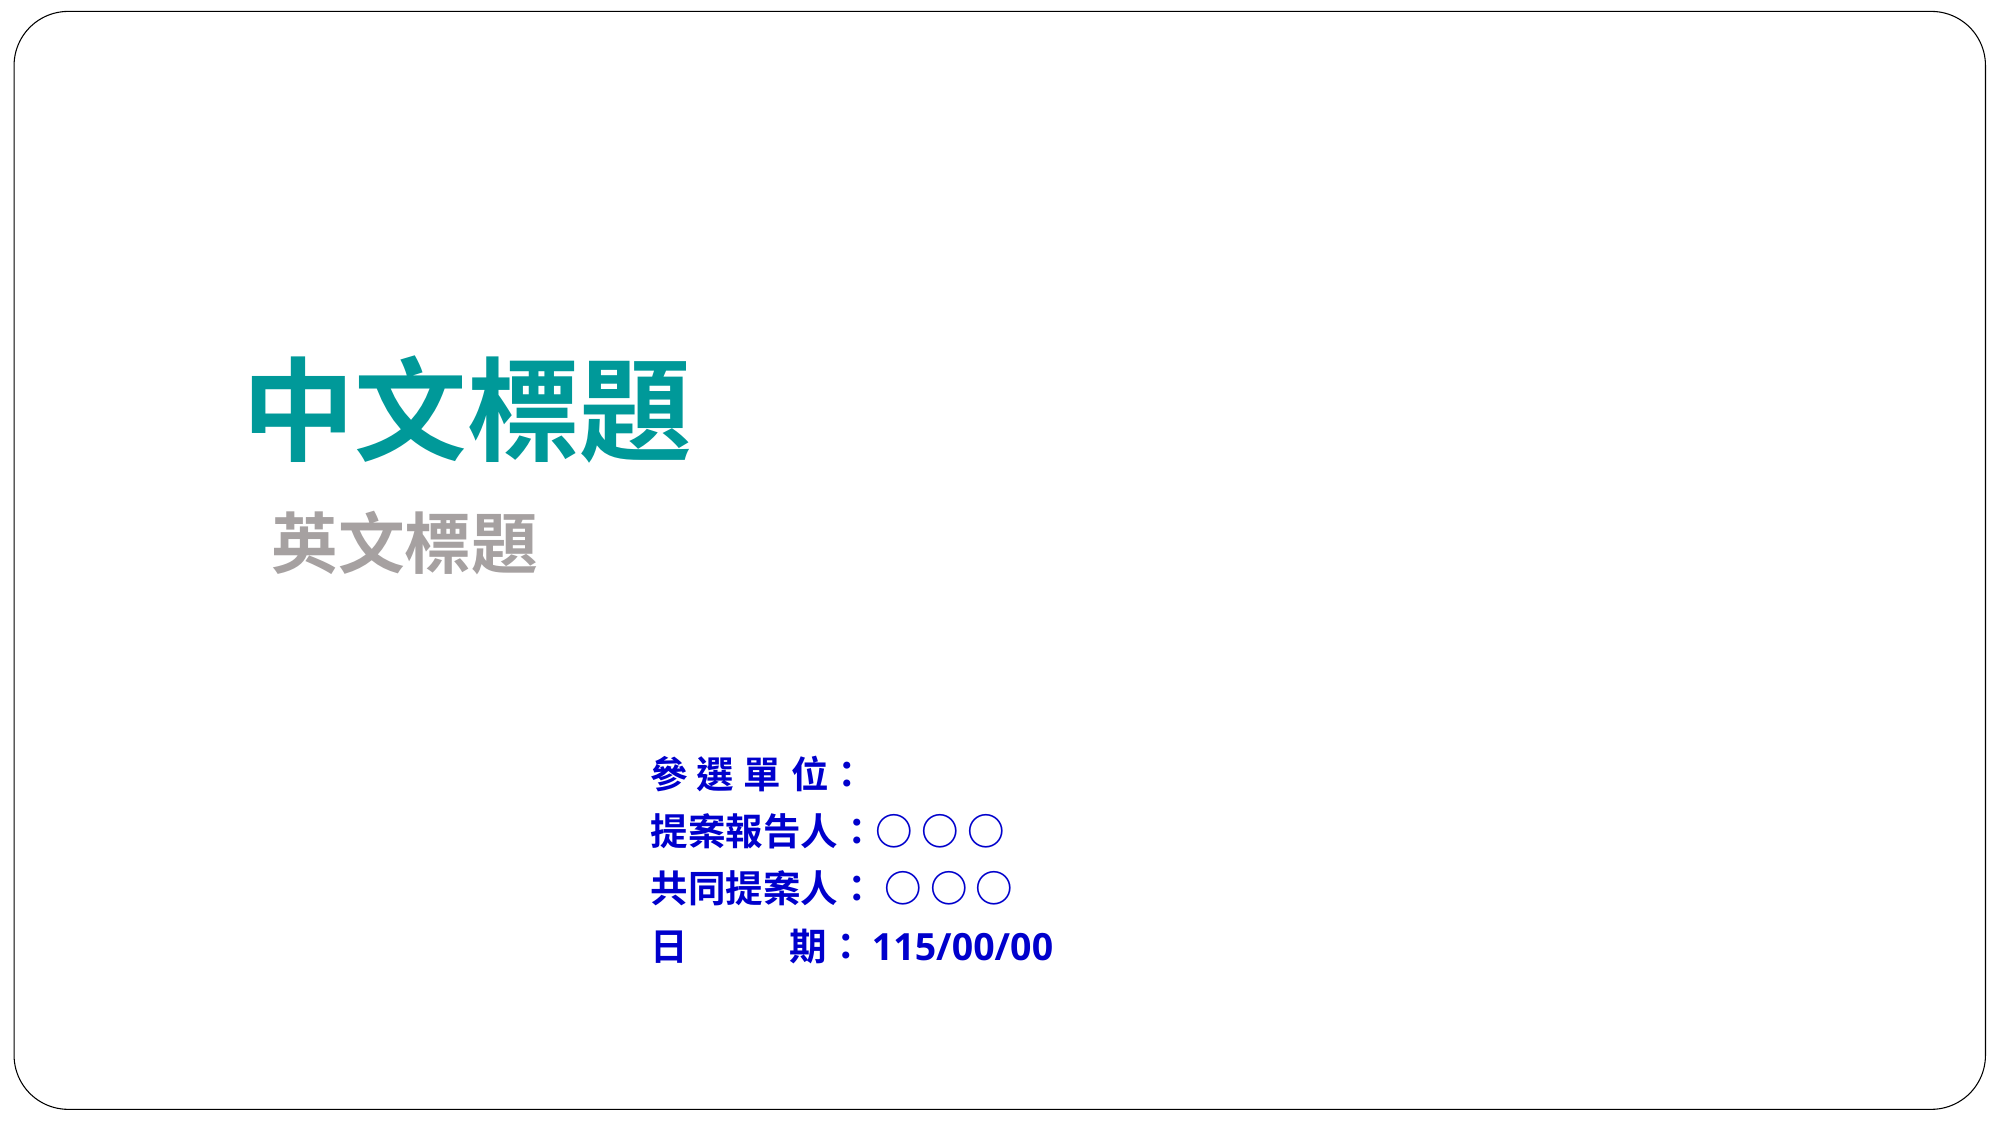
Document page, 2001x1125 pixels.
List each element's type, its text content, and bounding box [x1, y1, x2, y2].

title 中文標題 [227, 332, 1709, 451]
subtitle 英文標題 [256, 493, 1255, 609]
list 參 選 單 位： 提案報告人：○ ○ ○ 共同提案人： ○ ○ ○ 日 期： 115/00/00 [590, 743, 1830, 1004]
